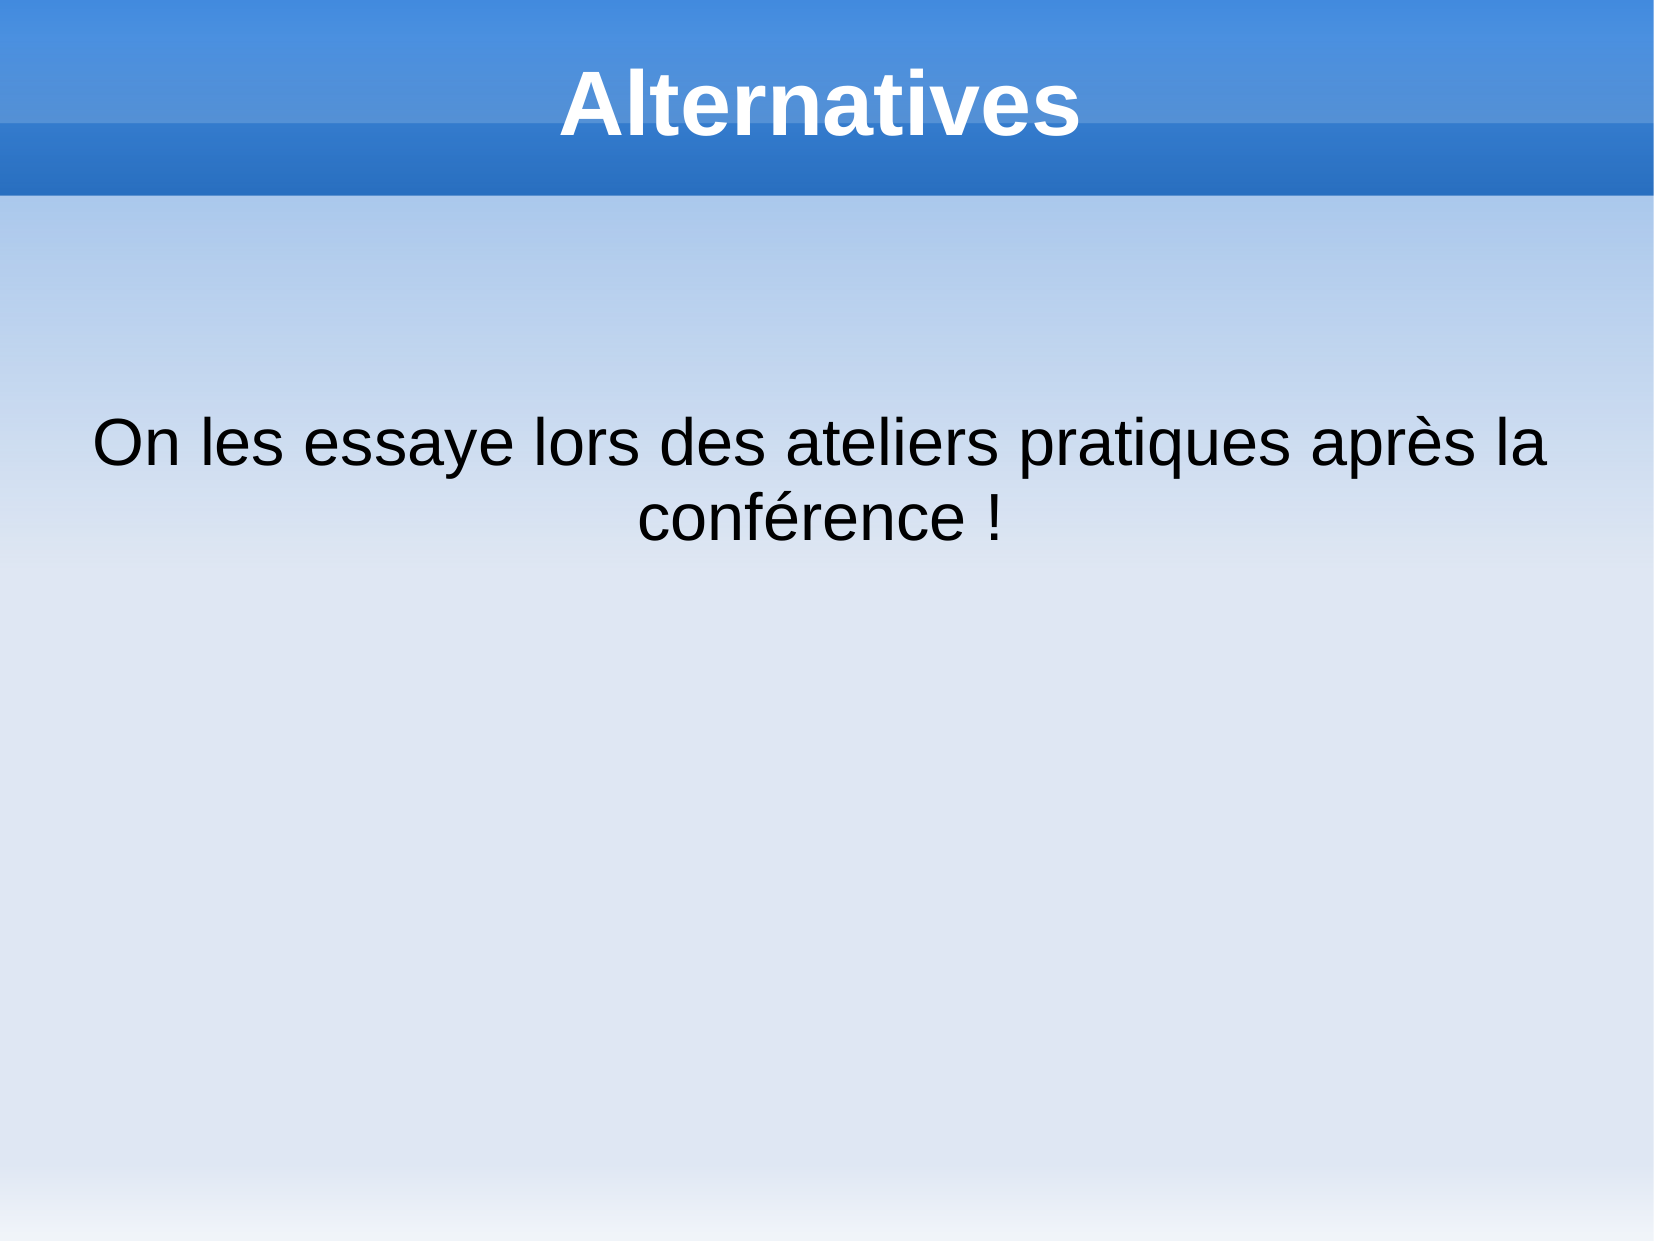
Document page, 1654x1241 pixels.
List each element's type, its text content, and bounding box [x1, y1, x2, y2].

picture [0, 0, 1654, 1241]
subtitle On les essaye lors des ateliers pratiques après la conférence ! [76, 0, 1565, 960]
